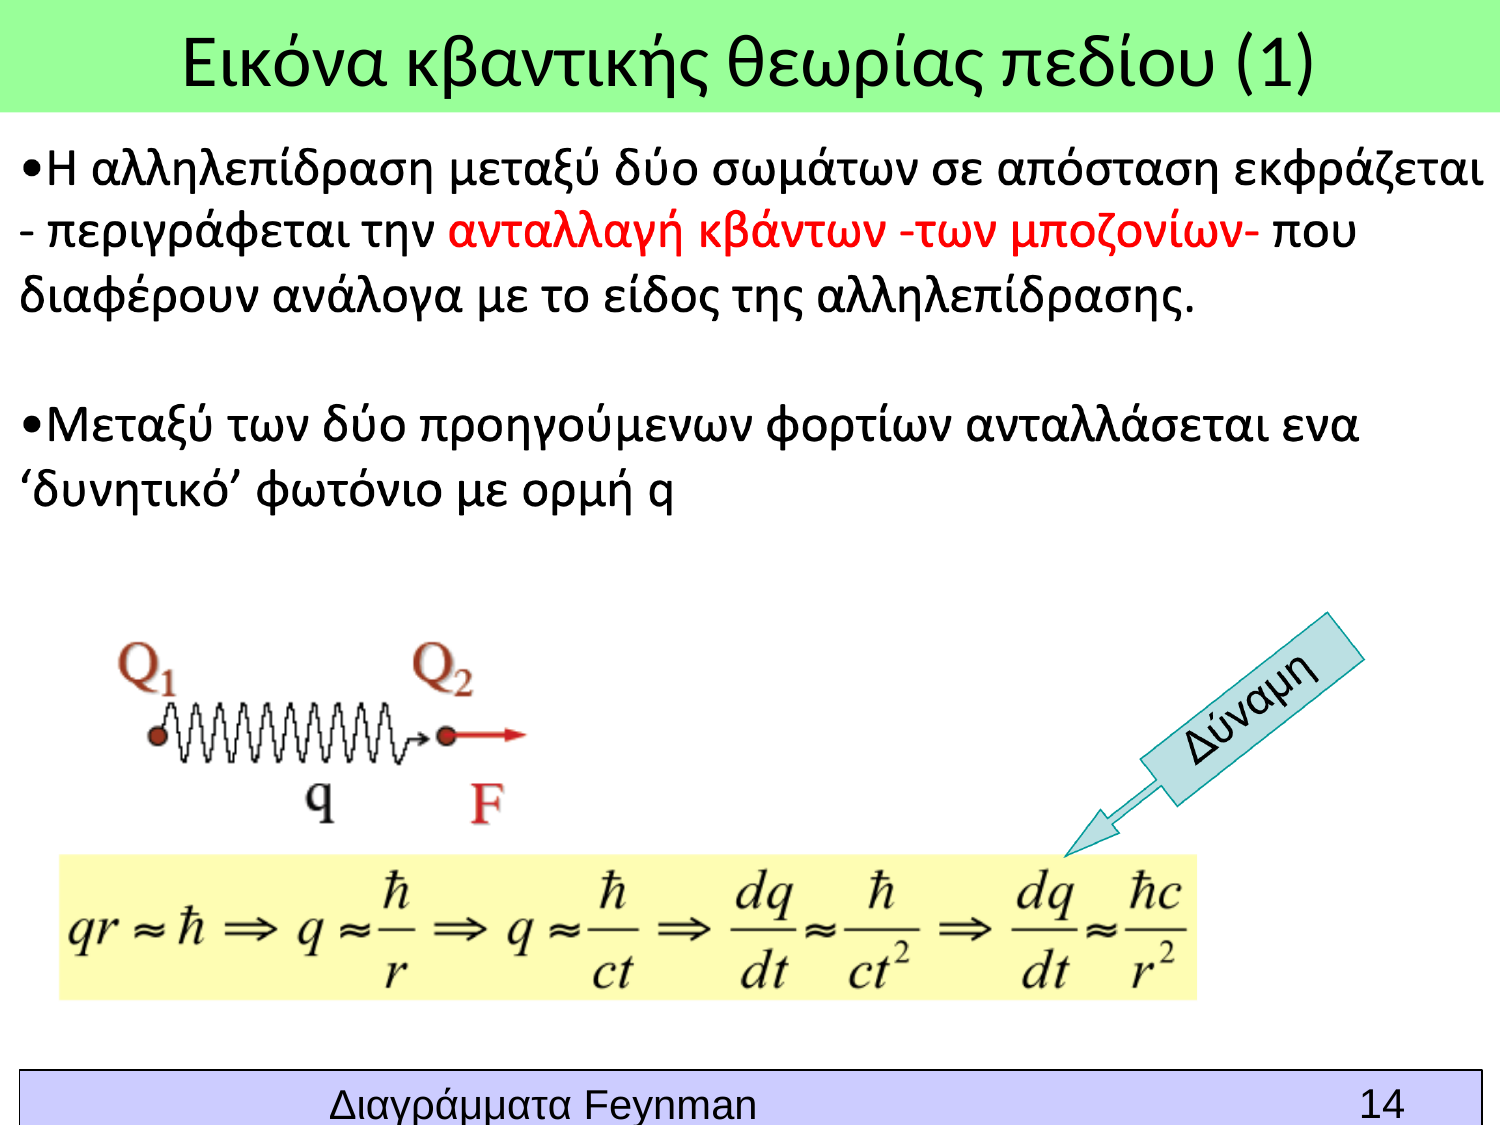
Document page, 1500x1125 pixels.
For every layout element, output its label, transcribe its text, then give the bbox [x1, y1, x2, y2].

text_box Εικόνα κβαντικής θεωρίας πεδίου (1) [0, 0, 1500, 113]
picture [6, 116, 1500, 1017]
